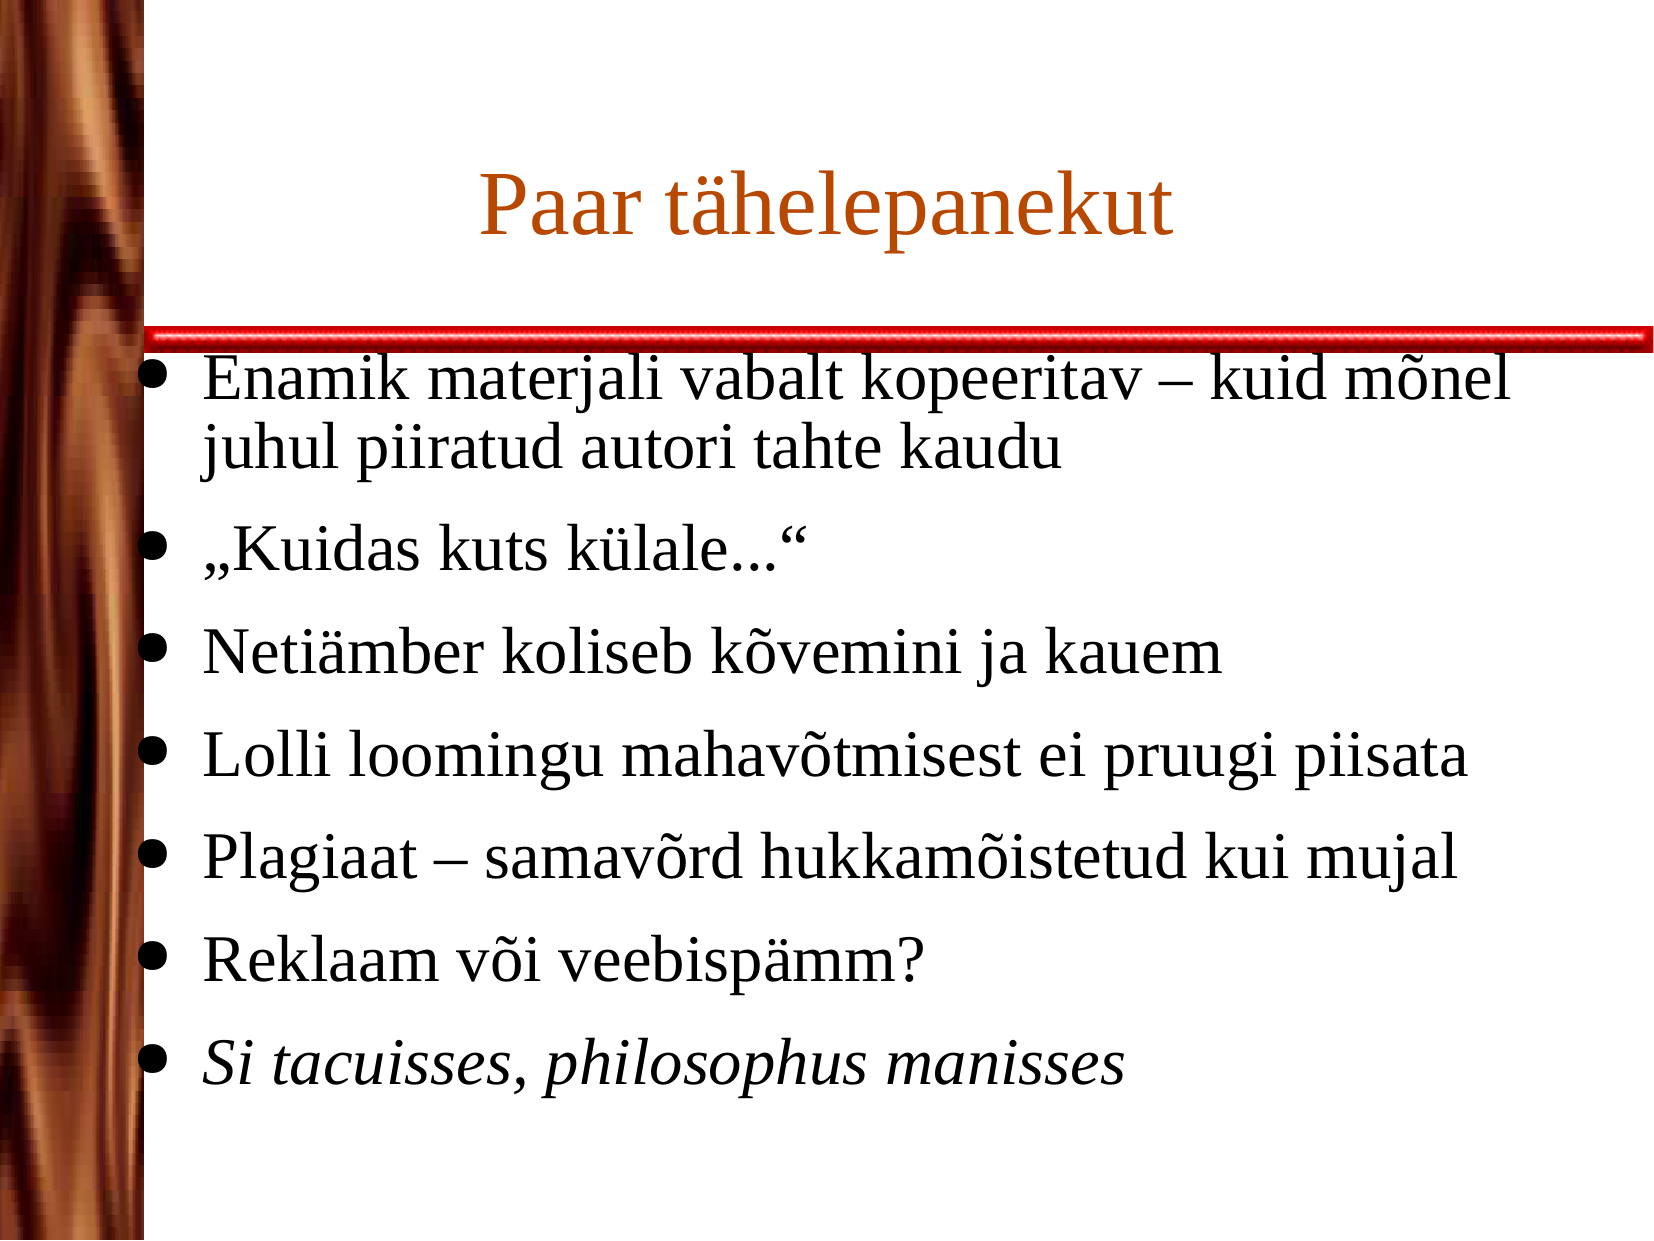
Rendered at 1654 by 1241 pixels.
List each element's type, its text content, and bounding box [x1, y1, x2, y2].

title Paar tähelepanekut [121, 100, 1533, 312]
list Enamik materjali vabalt kopeeritav – kuid mõnel juhul piiratud autori tahte kaudu „Kuidas kuts külale...“ Netiämber koliseb kõvemini ja kauem Lolli loomingu mahavõtmisest ei pruugi piisata Plagiaat – samavõrd hukkamõistetud kui mujal Reklaam või veebispämm? Si tacuisses, philosophus manisses [121, 344, 1533, 1154]
picture [0, 0, 1654, 1240]
